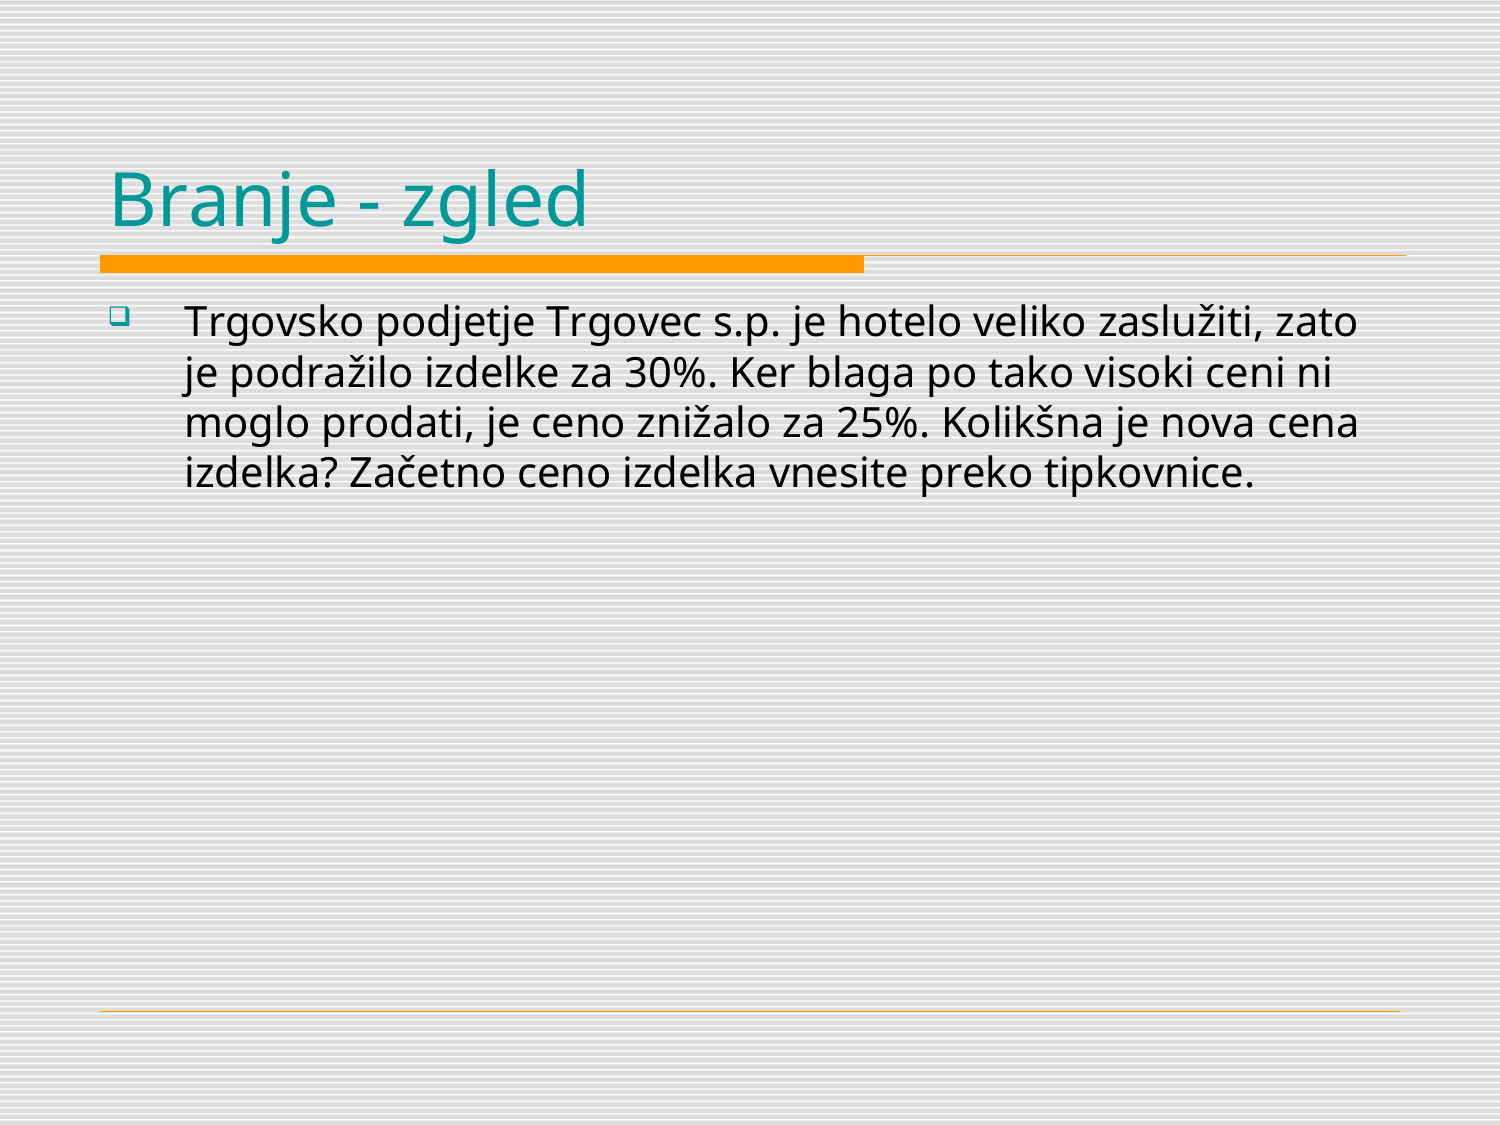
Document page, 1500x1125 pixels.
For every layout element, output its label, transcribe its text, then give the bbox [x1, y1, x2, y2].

title Branje - zgled [94, 49, 1407, 250]
picture [0, 0, 1500, 1125]
list Trgovsko podjetje Trgovec s.p. je hotelo veliko zaslužiti, zato je podražilo izdelke za 30%. Ker blaga po tako visoki ceni ni moglo prodati, je ceno znižalo za 25%. Kolikšna je nova cena izdelka? Začetno ceno izdelka vnesite preko tipkovnice. [92, 287, 1406, 988]
